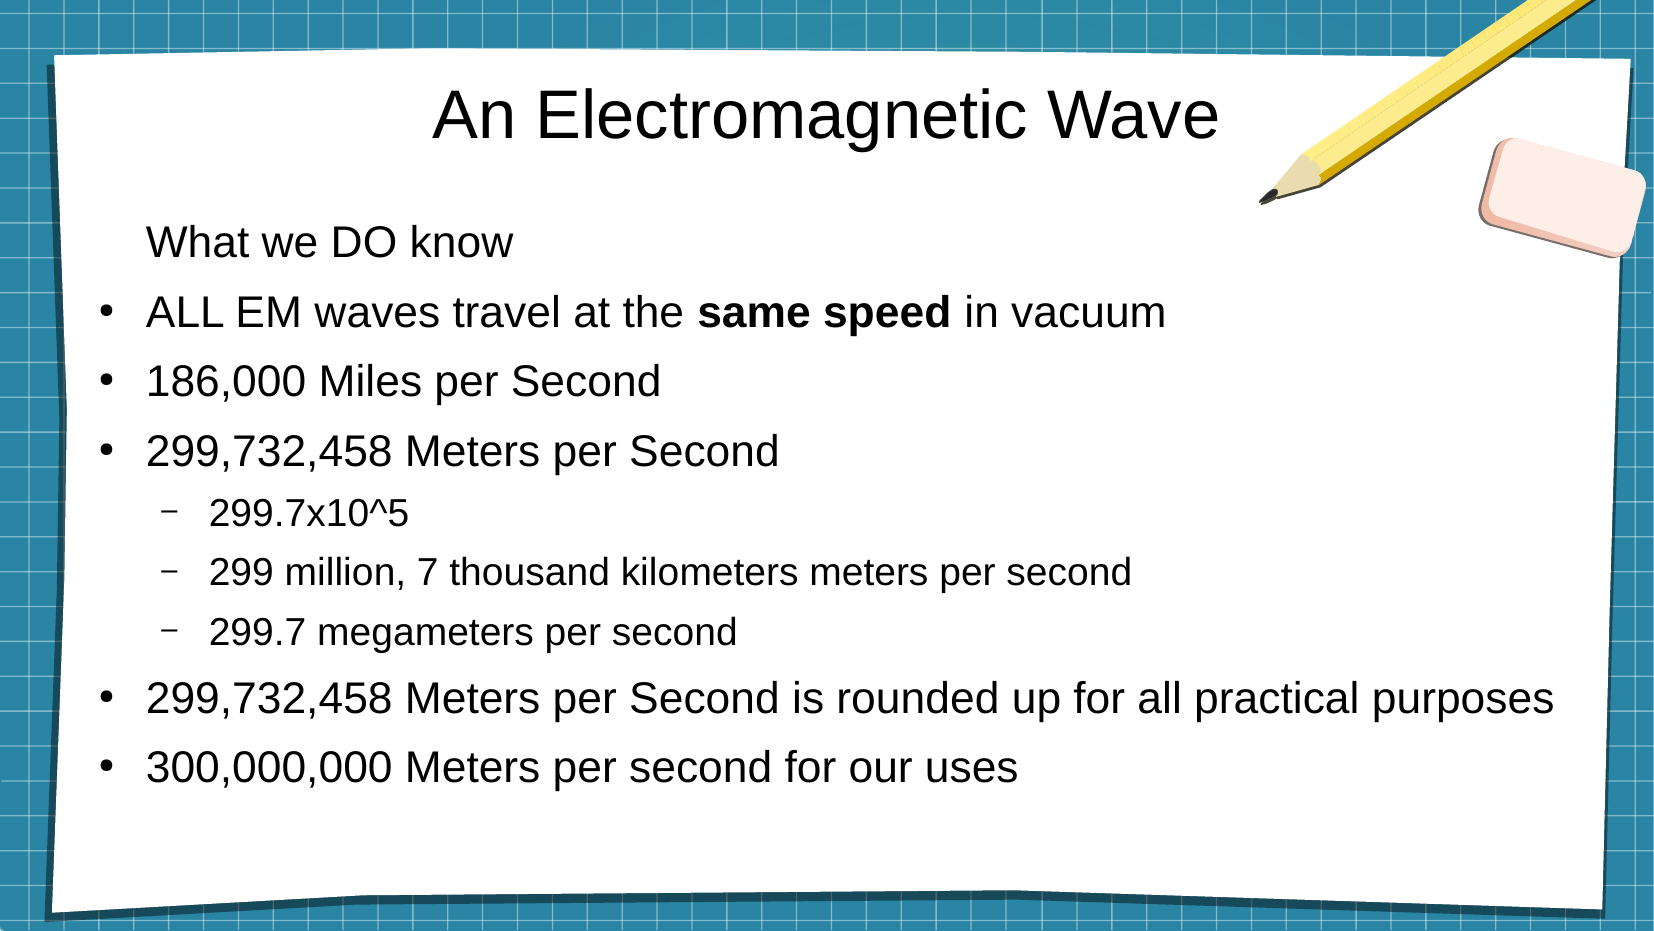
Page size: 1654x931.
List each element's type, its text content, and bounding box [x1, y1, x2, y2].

title An Electromagnetic Wave [82, 37, 1571, 193]
list What we DO know ALL EM waves travel at the same speed in vacuum 186,000 Miles per Second 299,732,458 Meters per Second 299.7x10^5 299 million, 7 thousand kilometers meters per second 299.7 megameters per second 299,732,458 Meters per Second is rounded up for all practical purposes 300,000,000 Meters per second for our uses [82, 217, 1571, 826]
